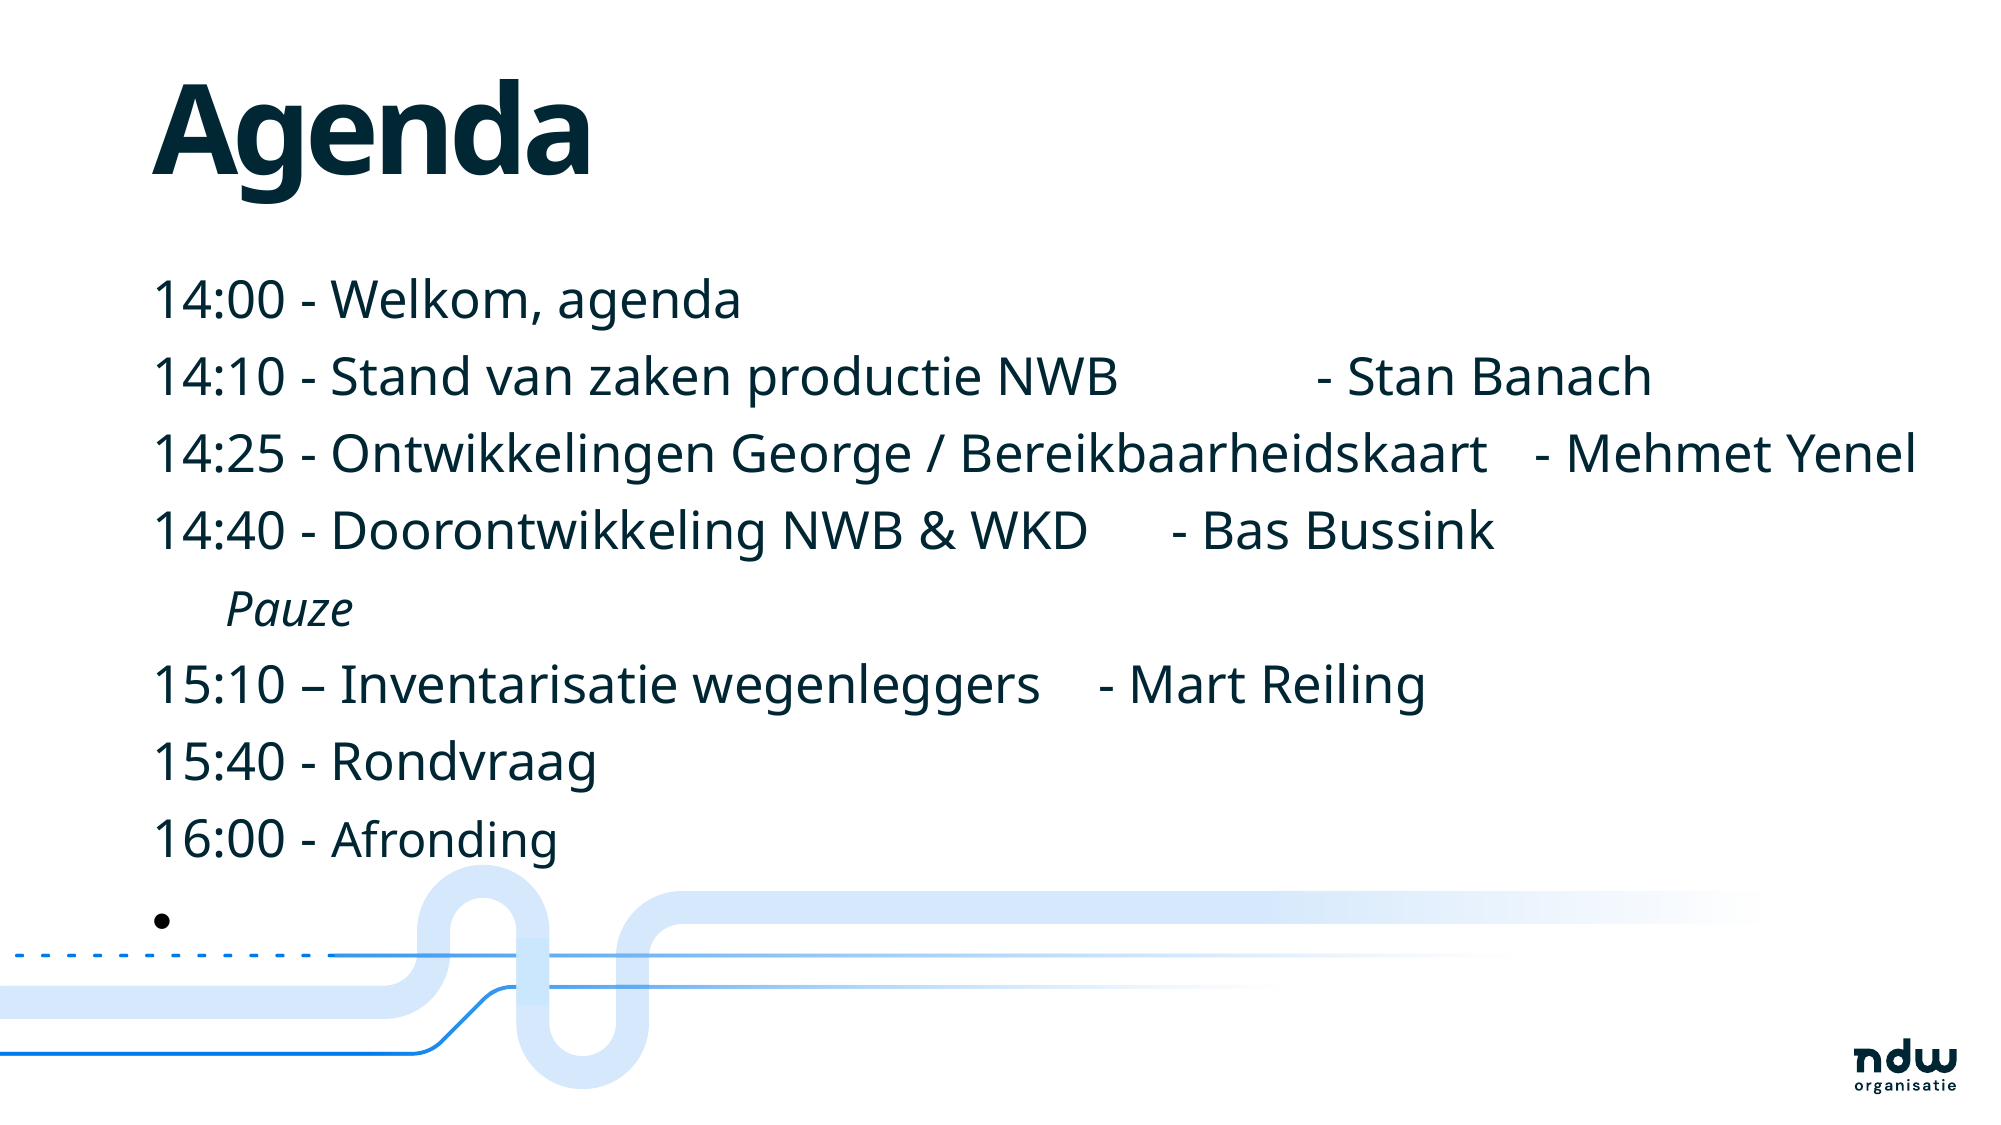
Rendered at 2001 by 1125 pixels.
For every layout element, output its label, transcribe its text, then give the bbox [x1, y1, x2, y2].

title Agenda [137, 34, 1863, 177]
text_box 14:00 - Welkom, agenda 14:10 - Stand van zaken productie NWB - Stan Banach 14:25 - Ontwikkelingen George / Bereikbaarheidskaart - Mehmet Yenel 14:40 - Doorontwikkeling NWB & WKD - Bas Bussink Pauze 15:10 – Inventarisatie wegenleggers - Mart Reiling 15:40 - Rondvraag 16:00 - Afronding [137, 177, 1935, 892]
